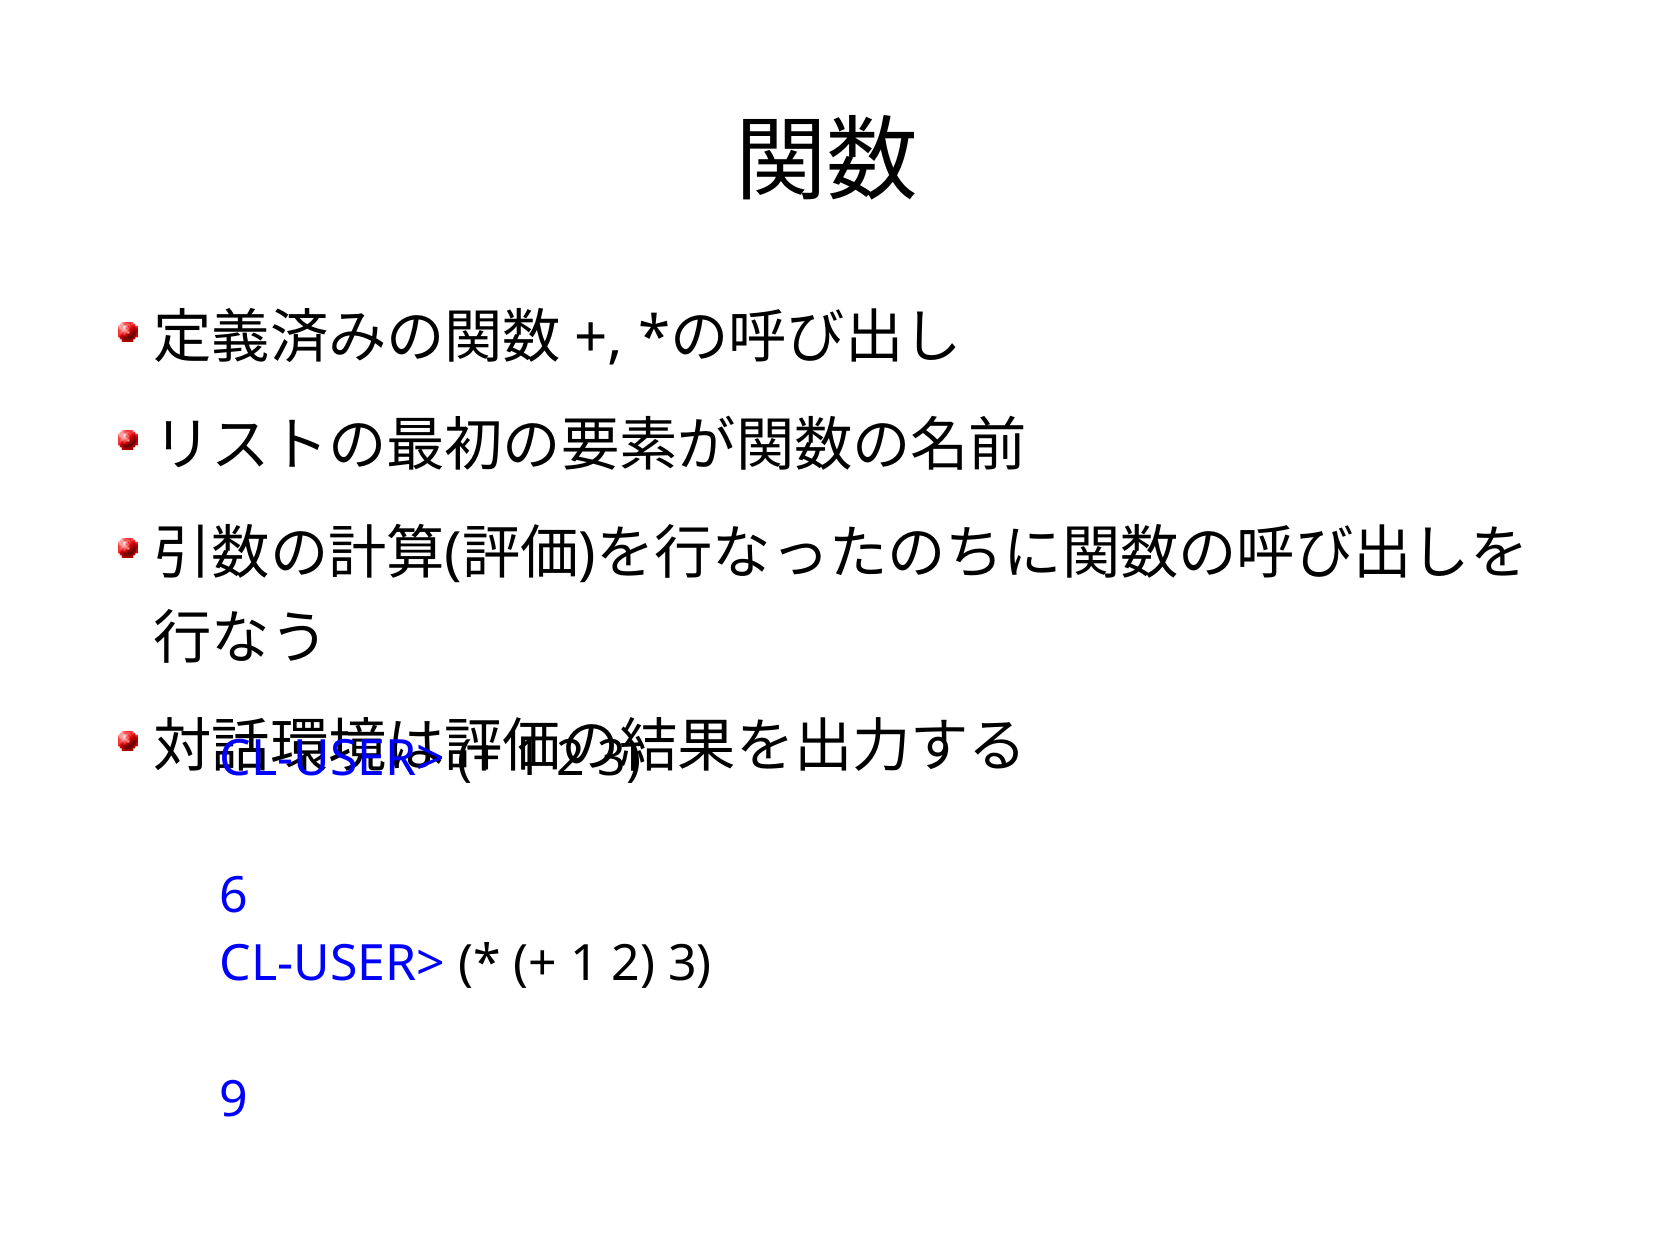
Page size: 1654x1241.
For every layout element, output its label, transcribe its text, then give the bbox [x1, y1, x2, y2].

list 定義済みの関数 +, *の呼び出し リストの最初の要素が関数の名前 引数の計算(評価)を行なったのちに関数の呼び出しを行なう 対話環境は評価の結果を出力する [82, 290, 1571, 1109]
text_box CL-USER> (+ 1 2 3) 6 CL-USER> (* (+ 1 2) 3) 9 [205, 714, 785, 1069]
title 関数 [82, 56, 1571, 250]
